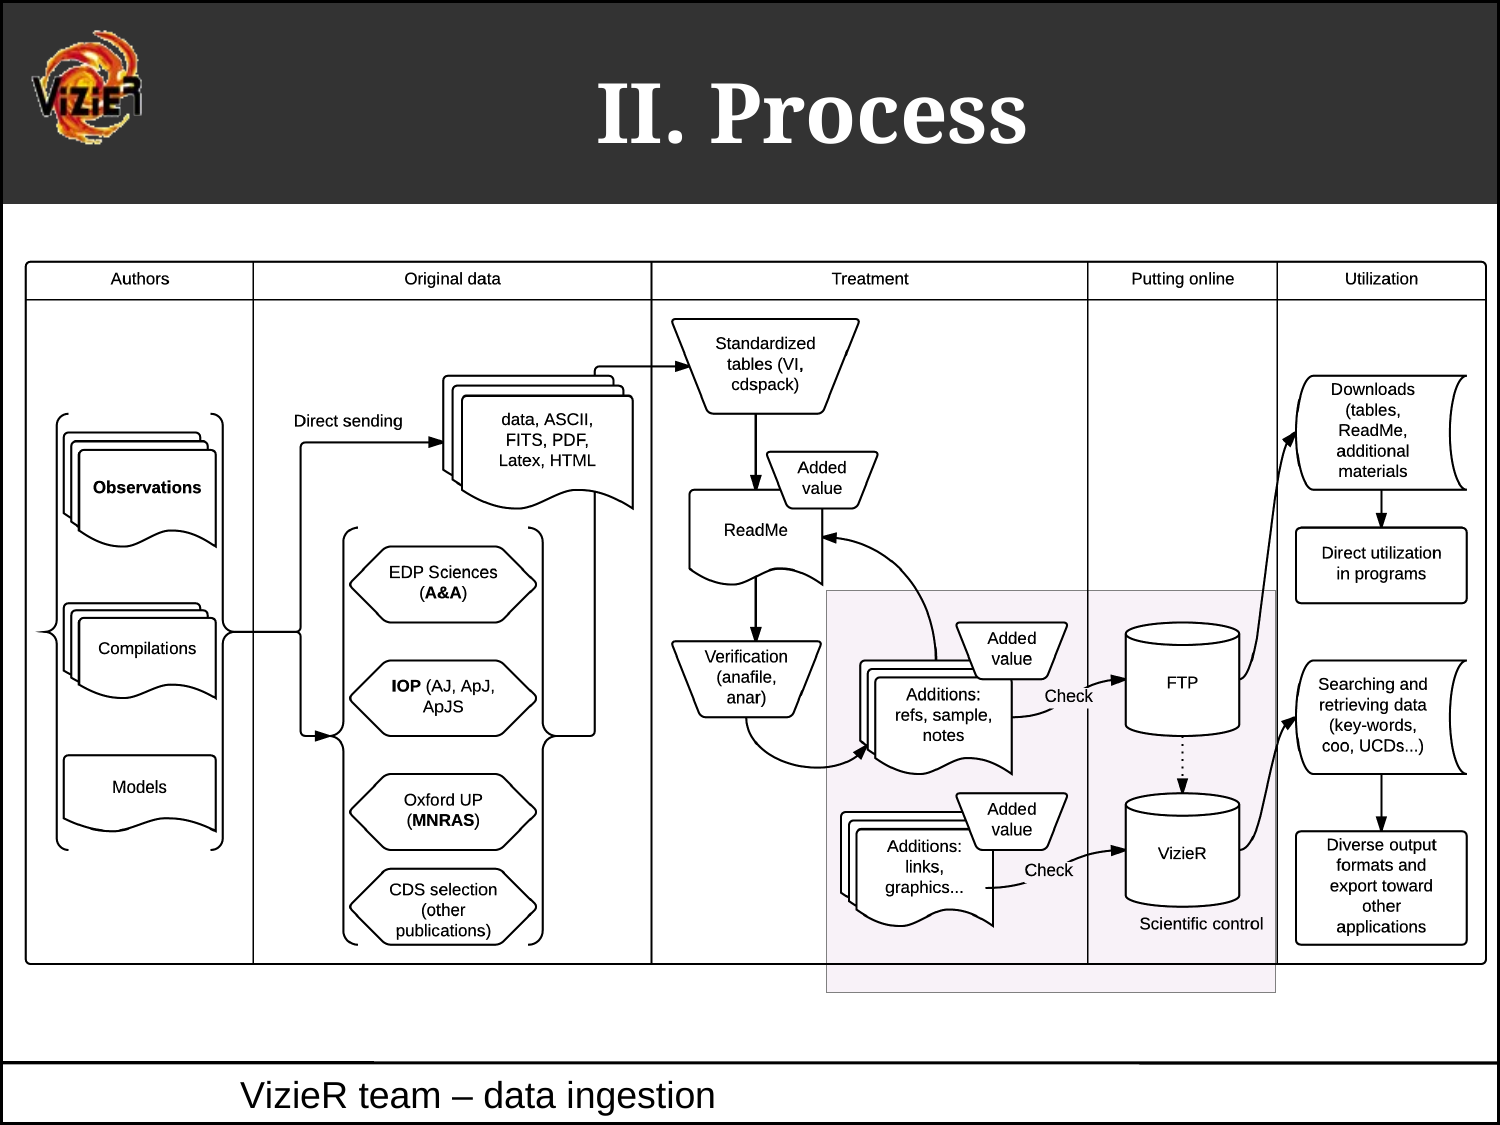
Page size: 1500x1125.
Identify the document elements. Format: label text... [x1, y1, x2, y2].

picture [29, 29, 148, 148]
picture [0, 224, 1500, 1002]
title II. Process [201, 13, 1447, 207]
